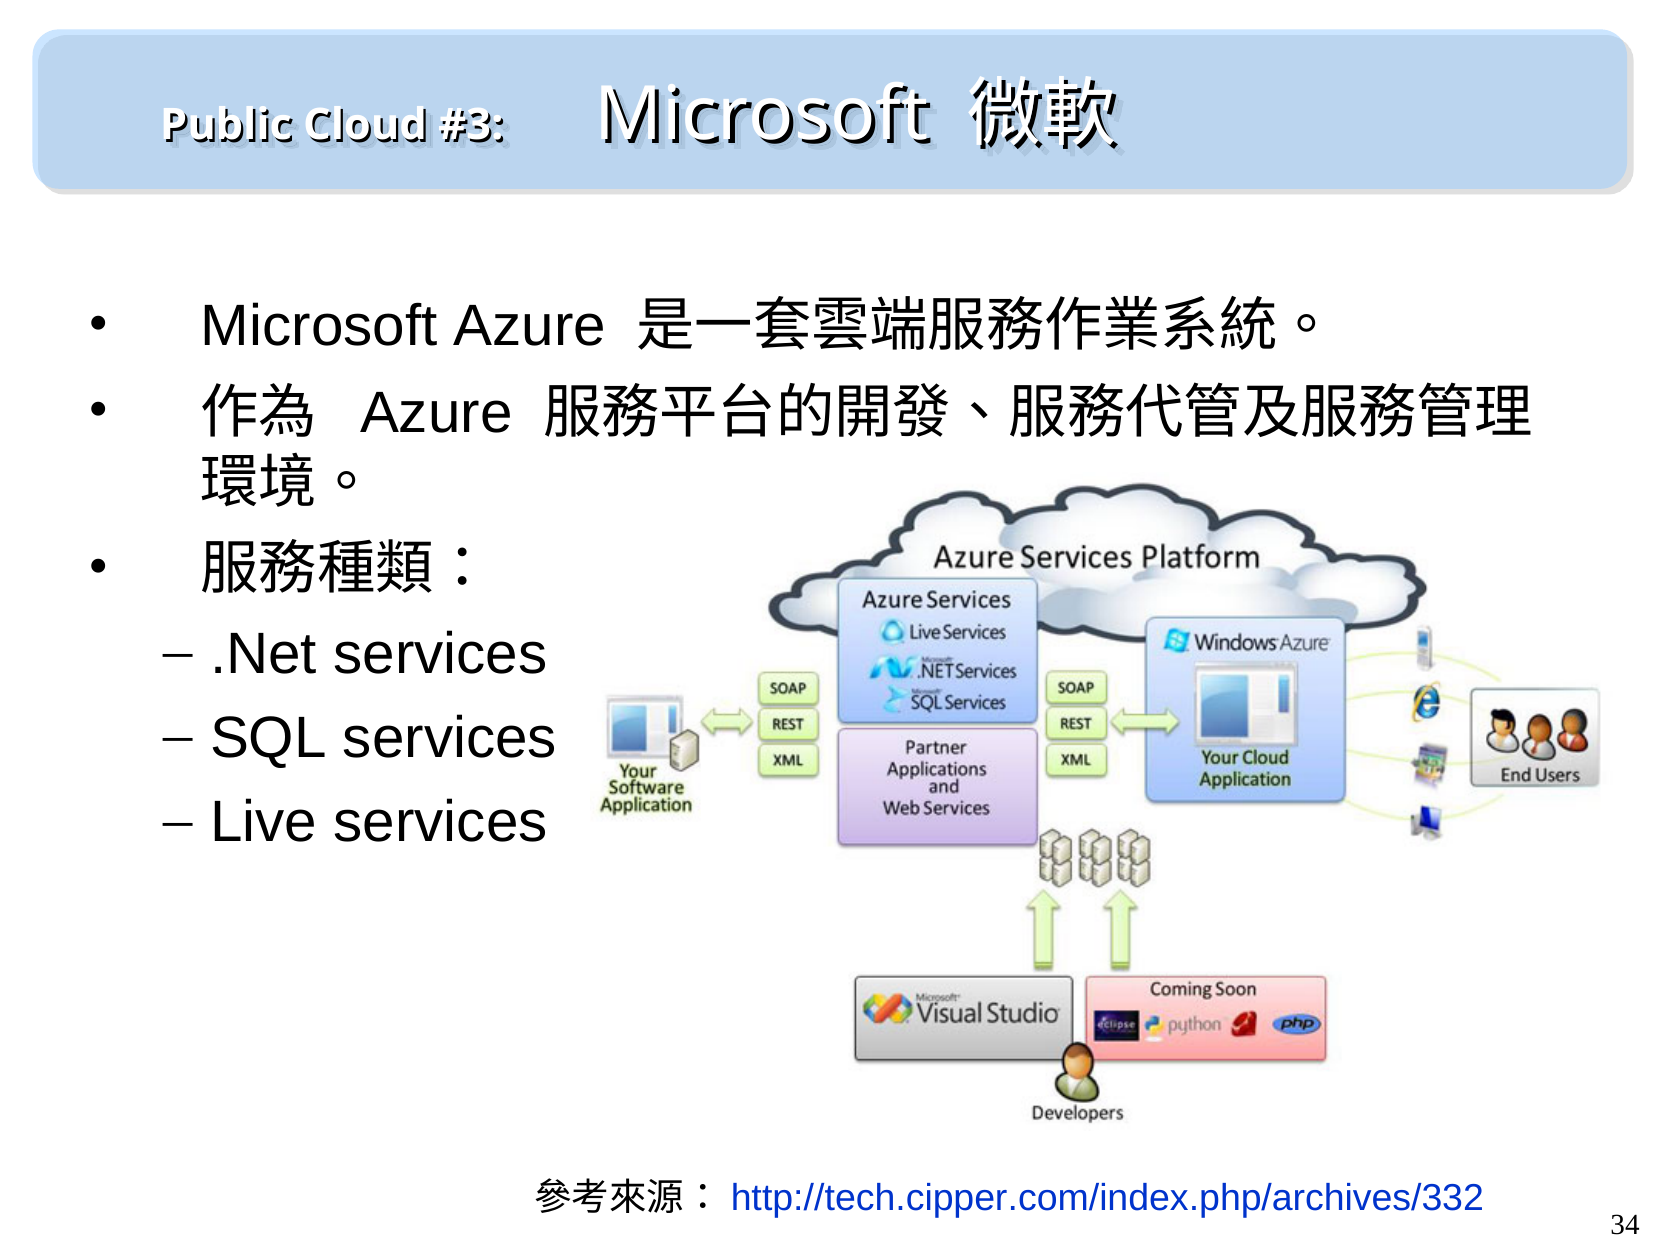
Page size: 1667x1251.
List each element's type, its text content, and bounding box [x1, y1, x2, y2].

text_box 參考來源：http://tech.cipper.com/index.php/archives/332 [519, 1165, 1654, 1241]
list Microsoft Azure 是一套雲端服務作業系統。 作為 Azure 服務平台的開發、服務代管及服務管理環境。 服務種類： .Net services SQL services Live services [88, 283, 1565, 1105]
text_box Public Cloud #3: Microsoft 微軟 [32, 29, 1628, 189]
picture [590, 472, 1616, 1131]
